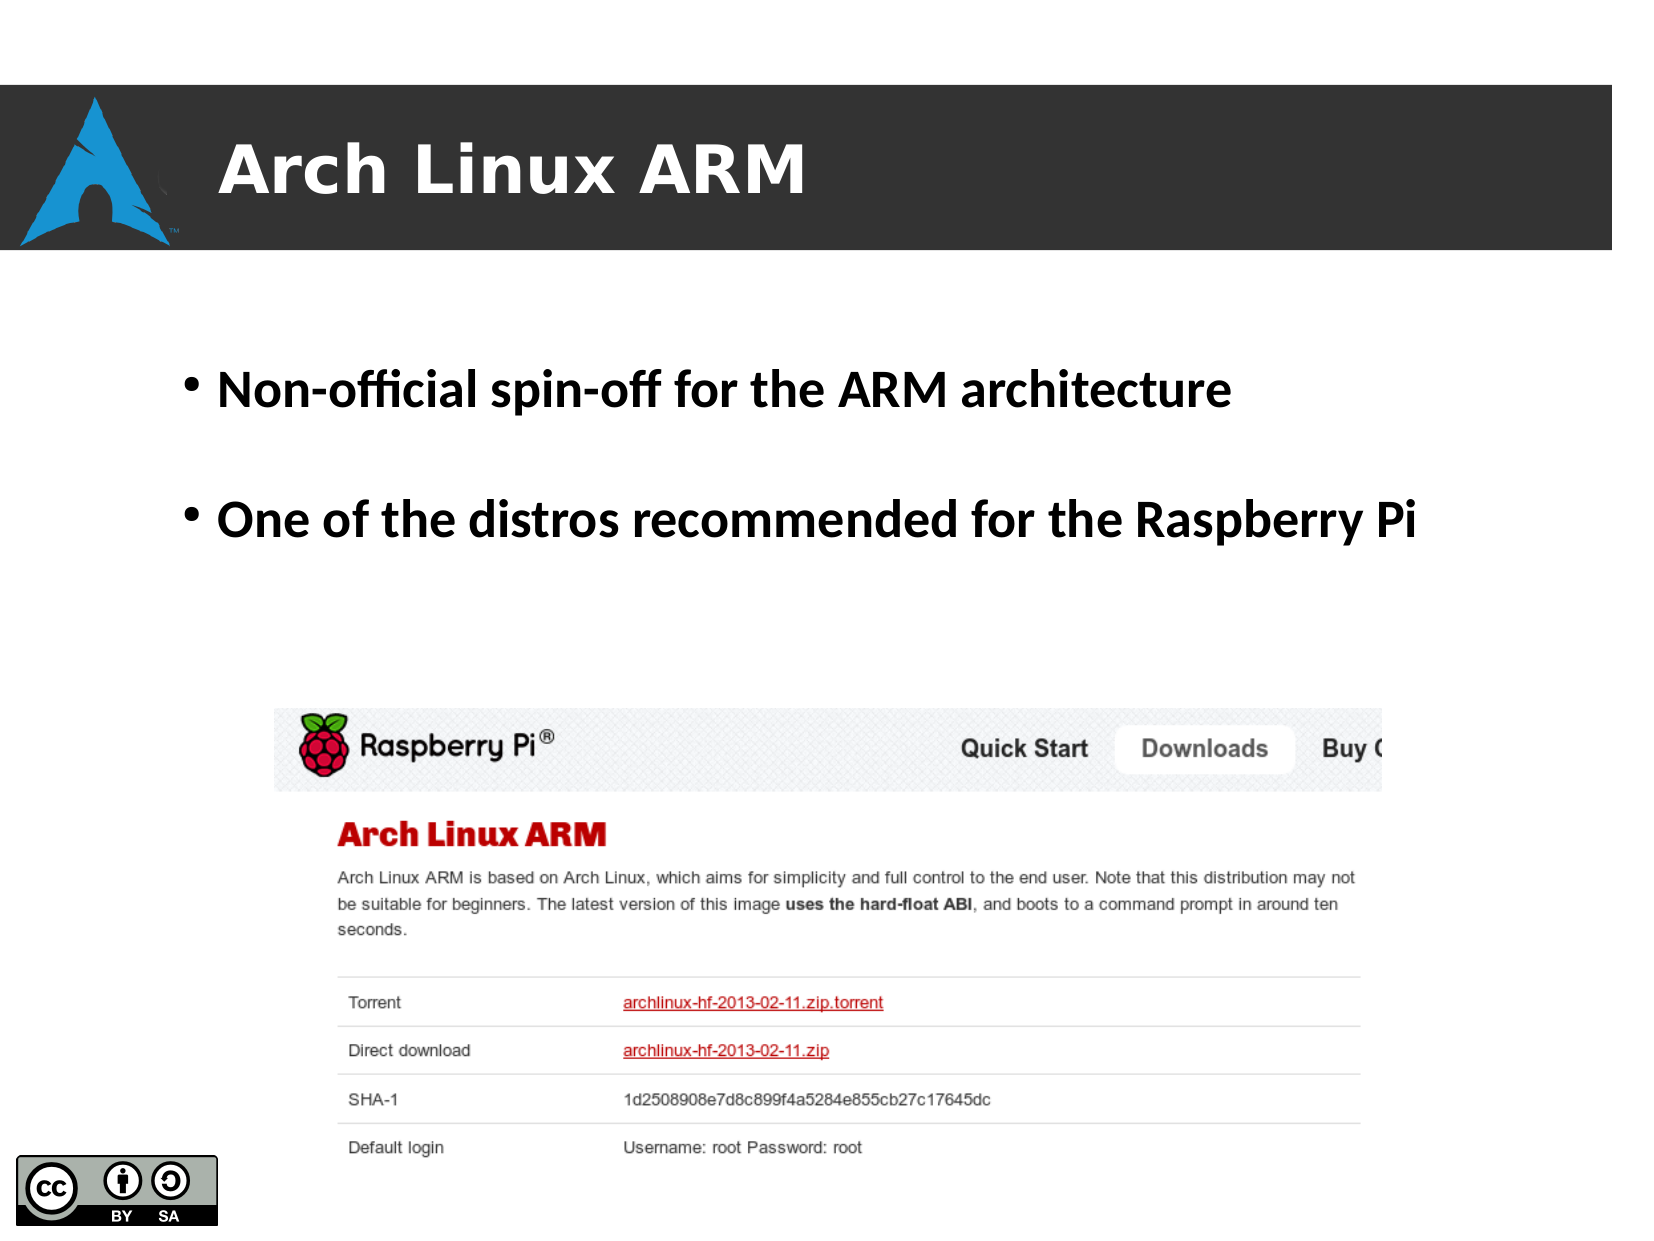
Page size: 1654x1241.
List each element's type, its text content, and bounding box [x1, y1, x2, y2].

picture [274, 708, 1382, 1184]
text_box Non-official spin-off for the ARM architecture One of the distros recommended for the Raspberry Pi [167, 345, 1612, 1134]
picture [0, 81, 188, 260]
text_box Arch Linux ARM [188, 84, 1612, 250]
picture [16, 1155, 218, 1227]
